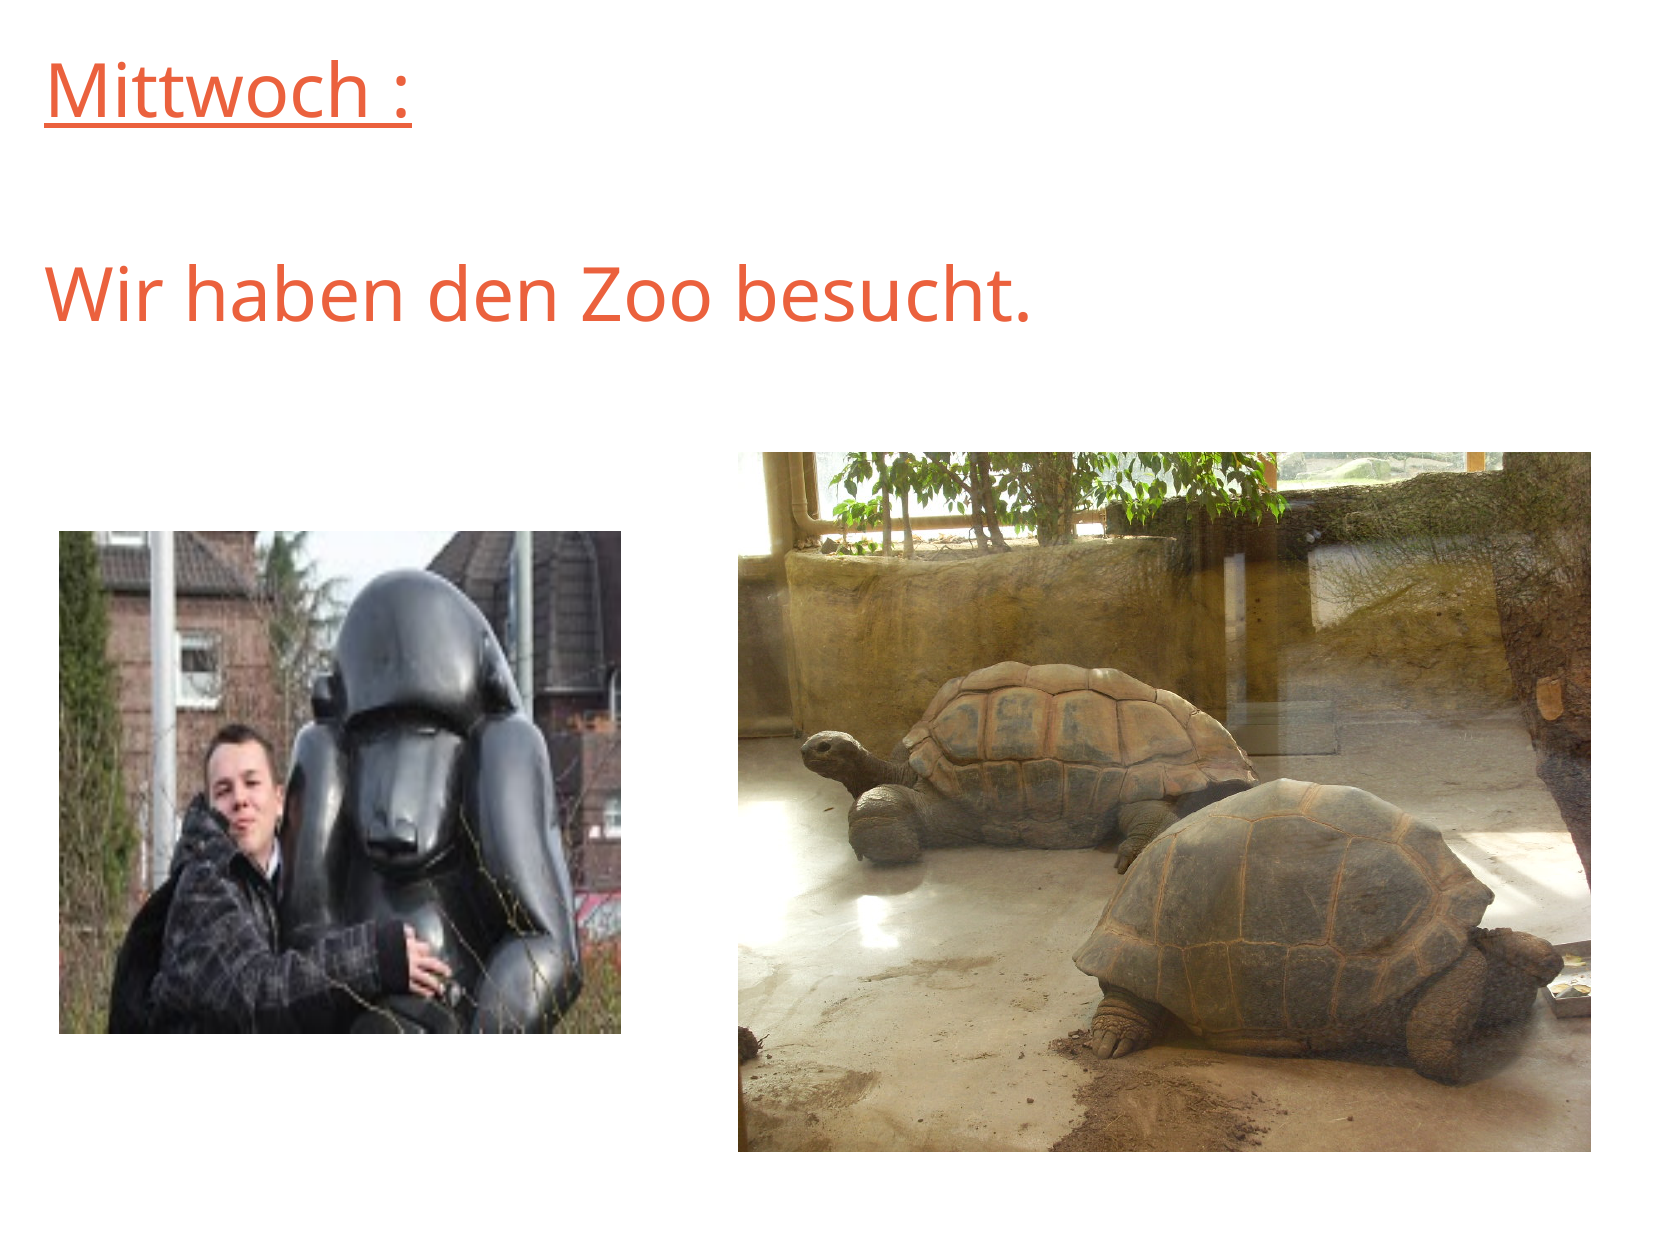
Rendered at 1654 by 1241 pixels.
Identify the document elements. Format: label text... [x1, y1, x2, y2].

text_box Mittwoch : Wir haben den Zoo besucht. [29, 29, 1625, 411]
picture [738, 452, 1591, 1152]
picture [59, 531, 621, 1034]
